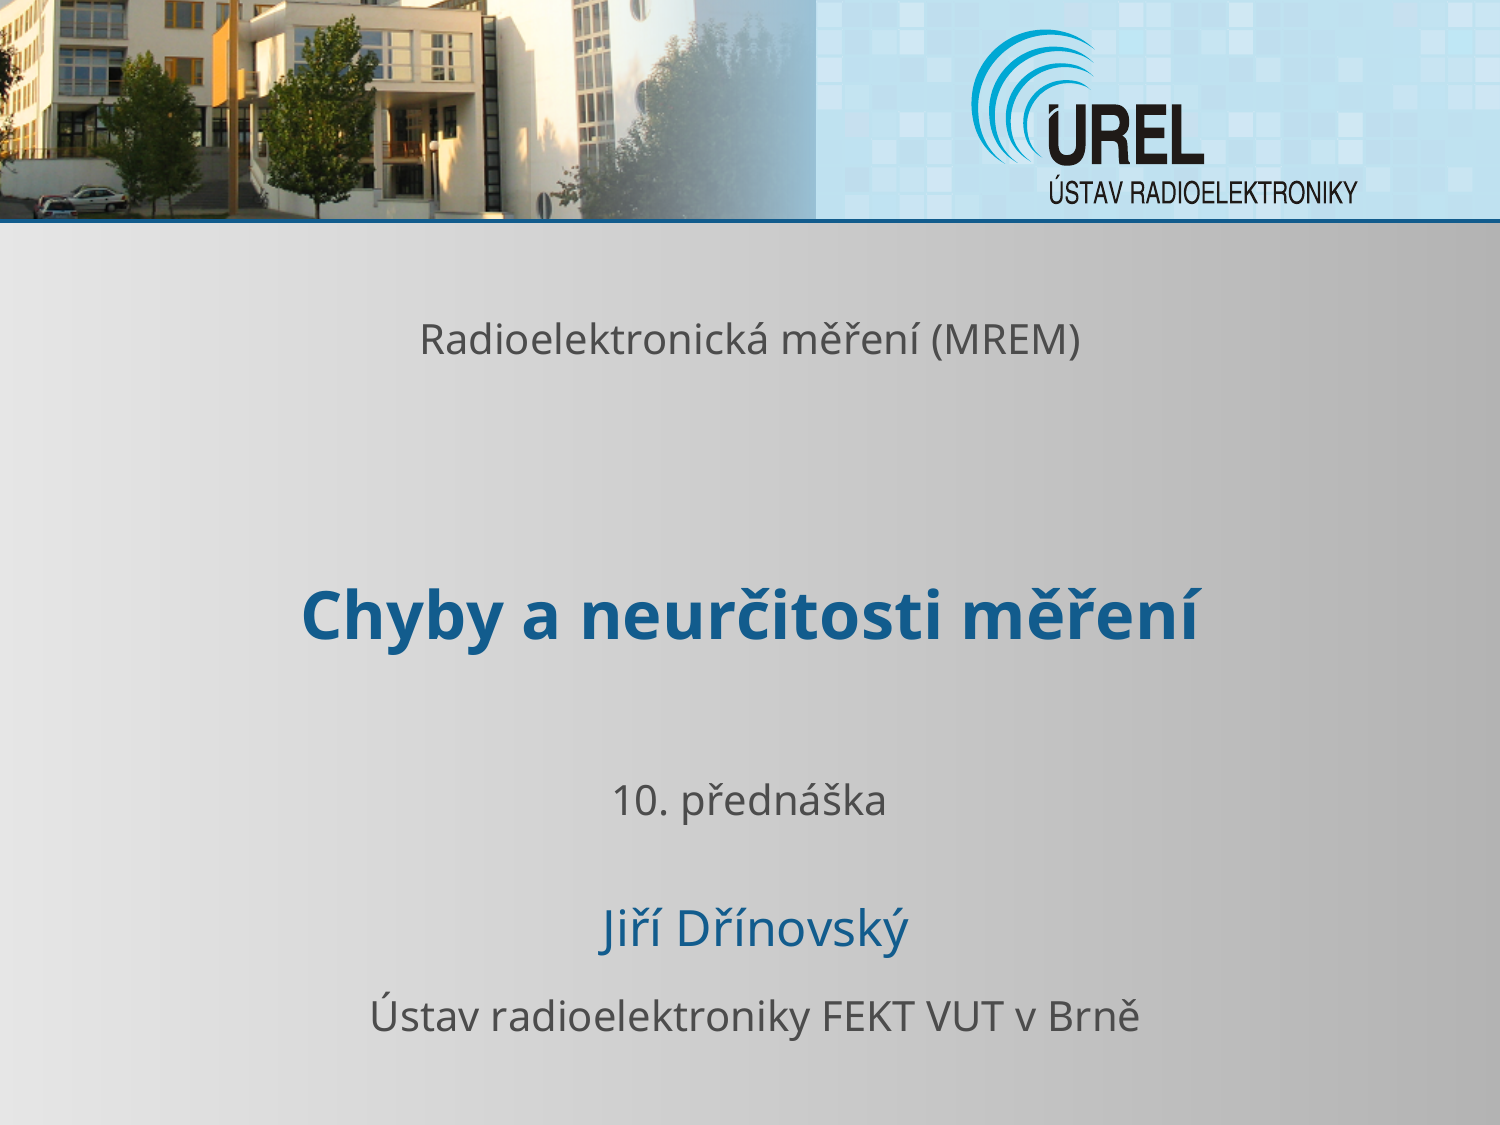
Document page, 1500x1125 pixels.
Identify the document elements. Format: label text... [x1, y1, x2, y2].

text_box Jiří Dřínovský Ústav radioelektroniky FEKT VUT v Brně [289, 884, 1223, 1052]
text_box [531, 0, 1500, 219]
text_box 10. přednáška [105, 741, 1394, 858]
picture [971, 29, 1358, 219]
text_box Chyby a neurčitosti měření [64, 561, 478, 668]
text_box Radioelektronická měření (MREM) [106, 280, 478, 398]
picture [971, 29, 1034, 92]
picture [0, 0, 531, 219]
picture [478, 223, 1500, 715]
